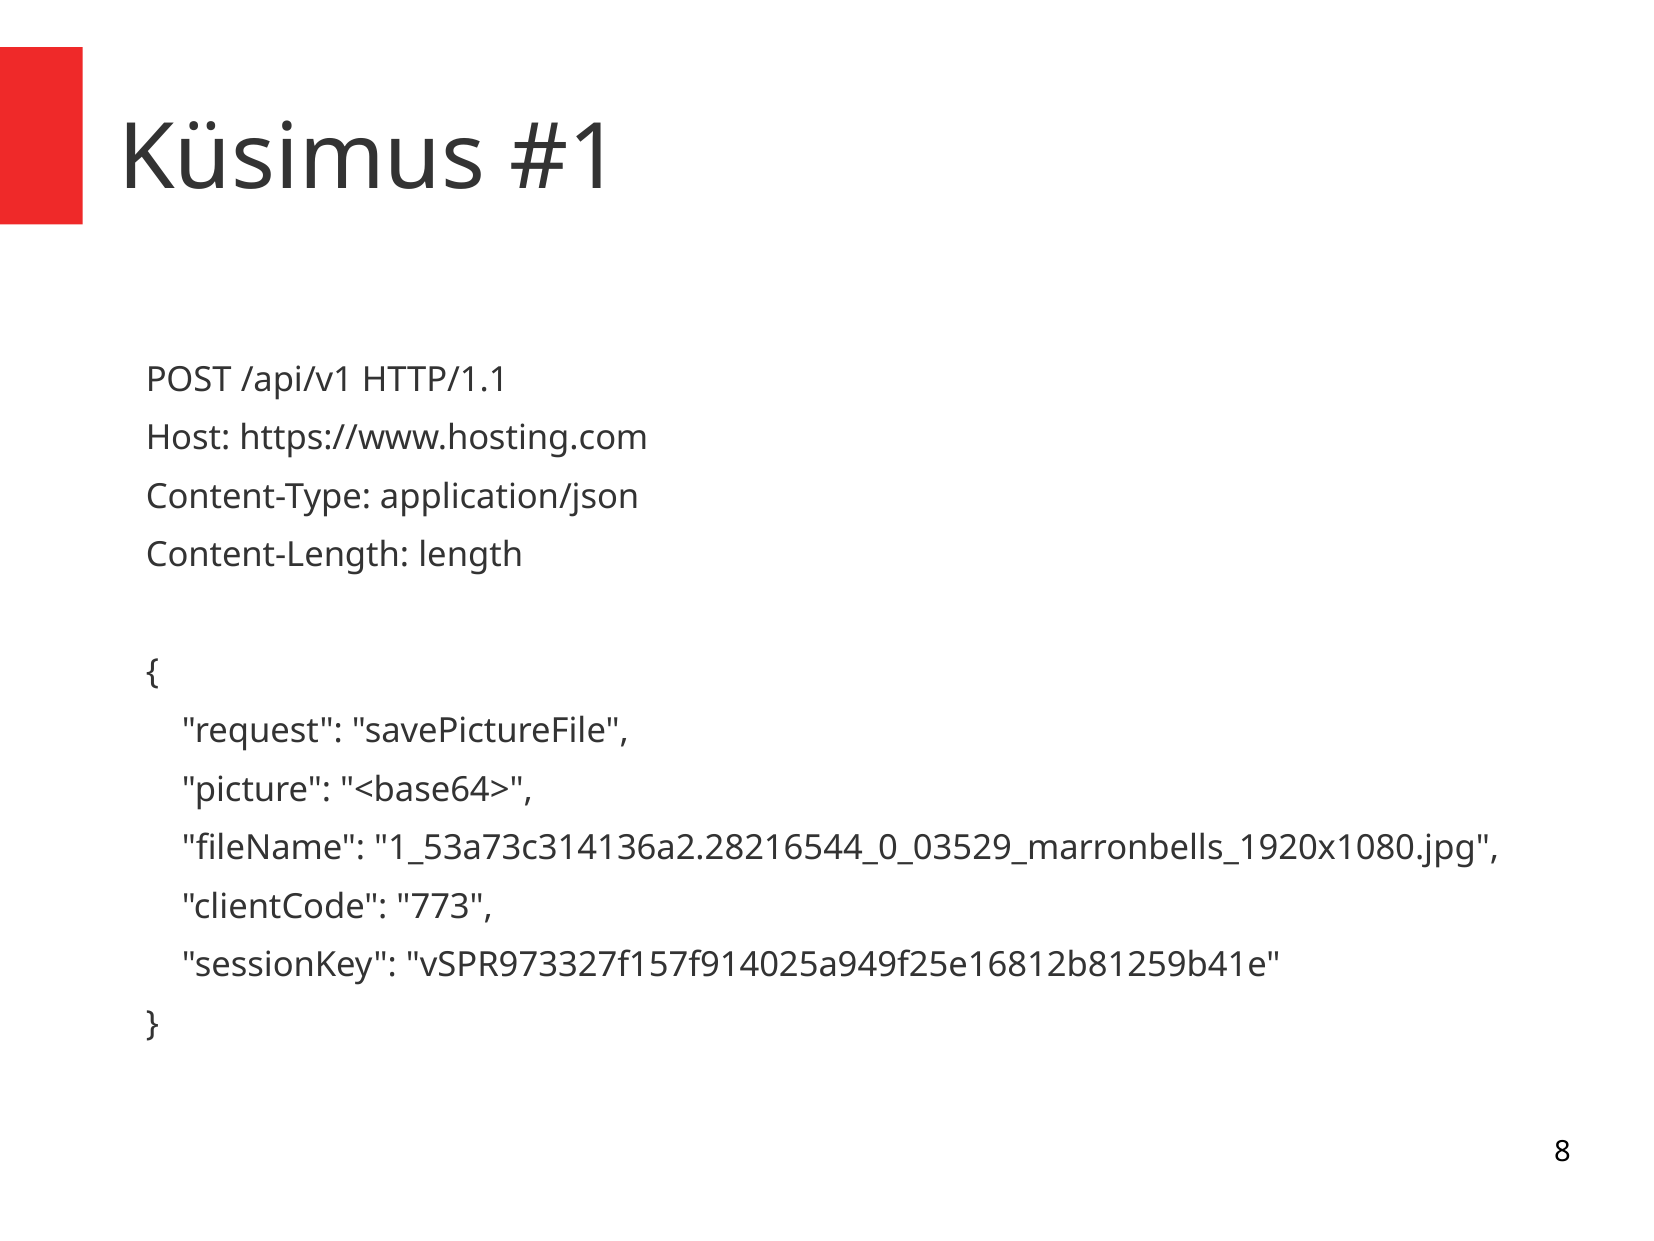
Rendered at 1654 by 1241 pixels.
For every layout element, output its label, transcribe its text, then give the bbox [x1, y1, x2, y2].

title Küsimus #1 [118, 49, 1571, 257]
list POST /api/v1 HTTP/1.1 Host: https://www.hosting.com Content-Type: application/json Content-Length: length { "request": "savePictureFile", "picture": "<base64>", "fileName": "1_53a73c314136a2.28216544_0_03529_marronbells_1920x1080.jpg", "clientCode": "773", "sessionKey": "vSPR973327f157f914025a949f25e16812b81259b41e" } [118, 354, 1536, 1074]
